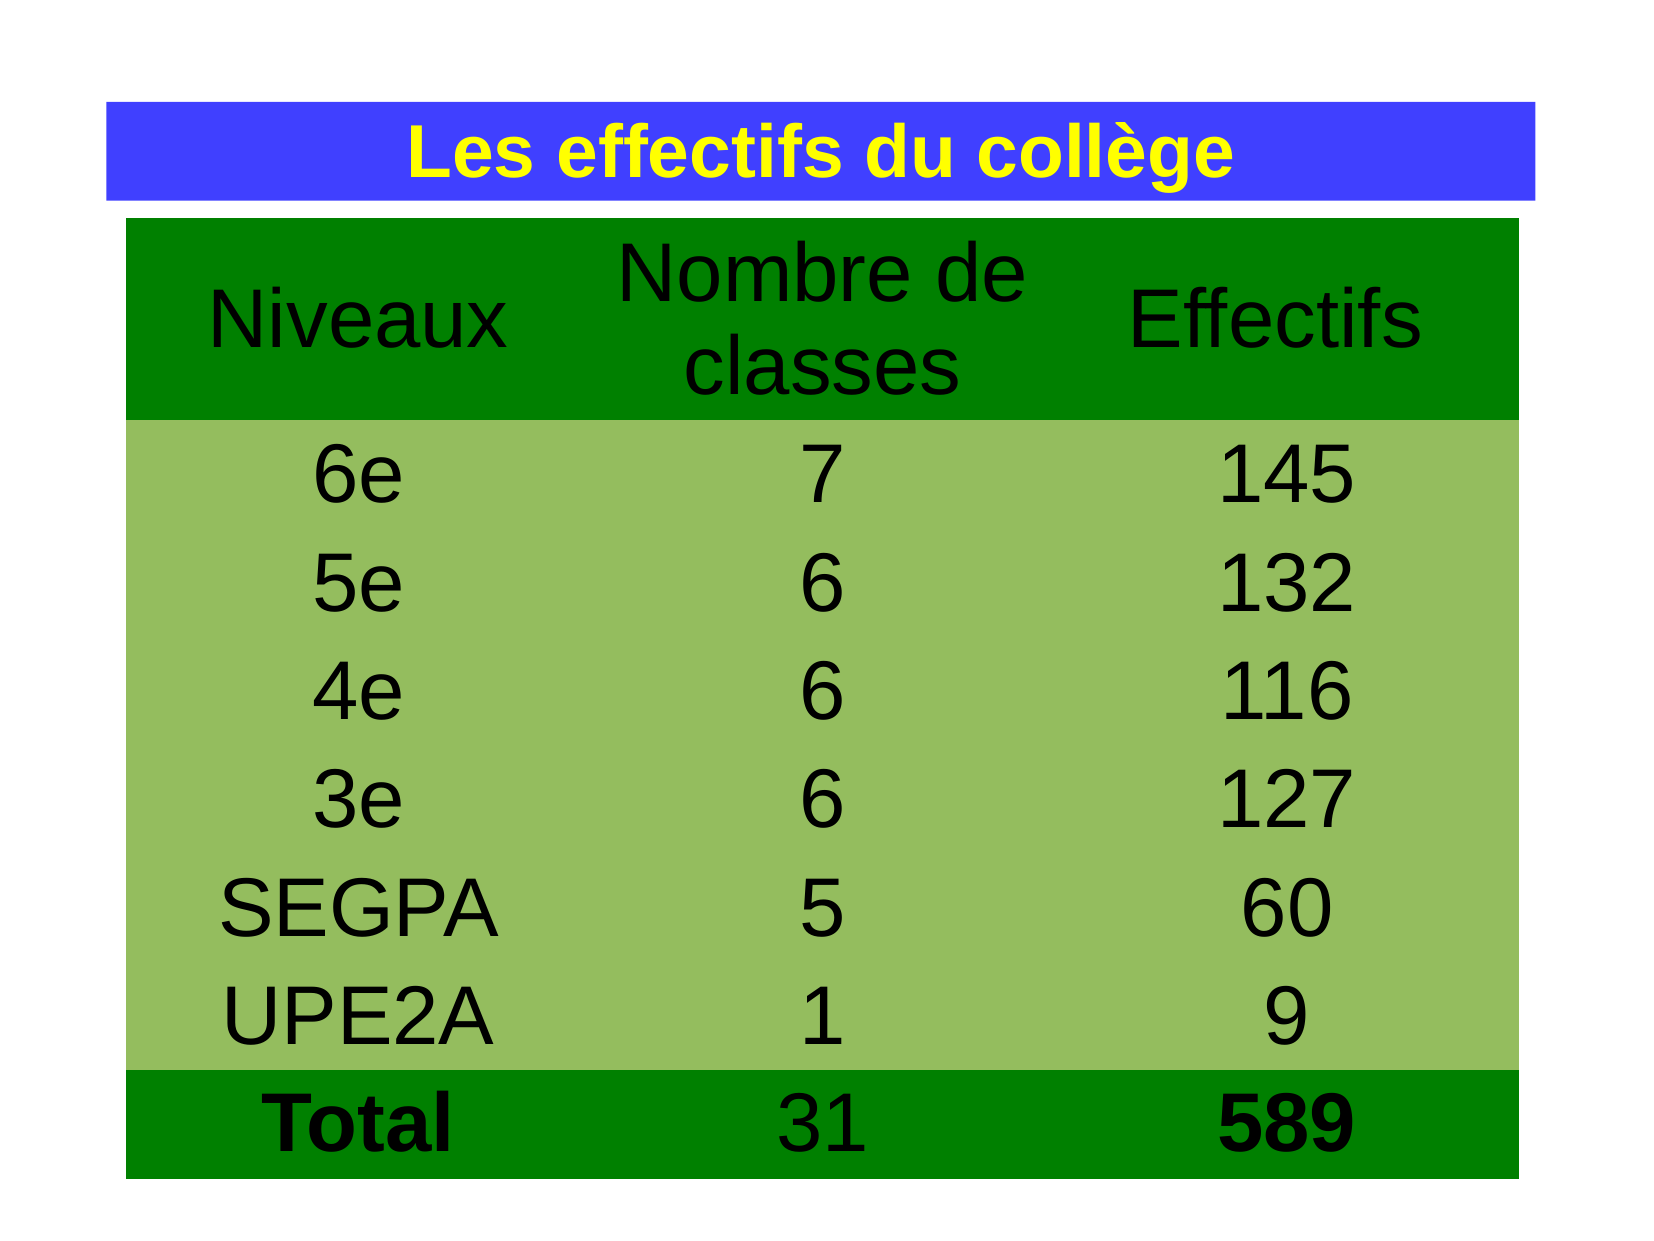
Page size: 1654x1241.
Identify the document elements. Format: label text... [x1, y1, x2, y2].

table_cell 5e [126, 528, 590, 637]
table_cell 4e [126, 637, 590, 745]
table_cell 6e [126, 420, 590, 528]
table_cell 6 [590, 528, 1055, 637]
text_box Les effectifs du collège [106, 101, 1536, 201]
table_header Nombre de classes [590, 218, 1055, 420]
table_cell 60 [1055, 853, 1519, 962]
table_cell 5 [590, 853, 1055, 962]
table_cell 31 [590, 1070, 1055, 1179]
table_cell 3e [126, 745, 590, 853]
table_cell 132 [1055, 528, 1519, 637]
table_cell 6 [590, 637, 1055, 745]
table_cell 6 [590, 745, 1055, 853]
table_header Effectifs [1055, 218, 1519, 420]
table_cell 589 [1055, 1070, 1519, 1179]
table_header Niveaux [126, 218, 590, 420]
table_cell 116 [1055, 637, 1519, 745]
table_cell SEGPA [126, 853, 590, 962]
table_cell 1 [590, 962, 1055, 1070]
table_cell 145 [1055, 420, 1519, 528]
table_cell Total [126, 1070, 590, 1179]
table_cell UPE2A [126, 962, 590, 1070]
table_cell 9 [1055, 962, 1519, 1070]
table_cell 127 [1055, 745, 1519, 853]
table_cell 7 [590, 420, 1055, 528]
